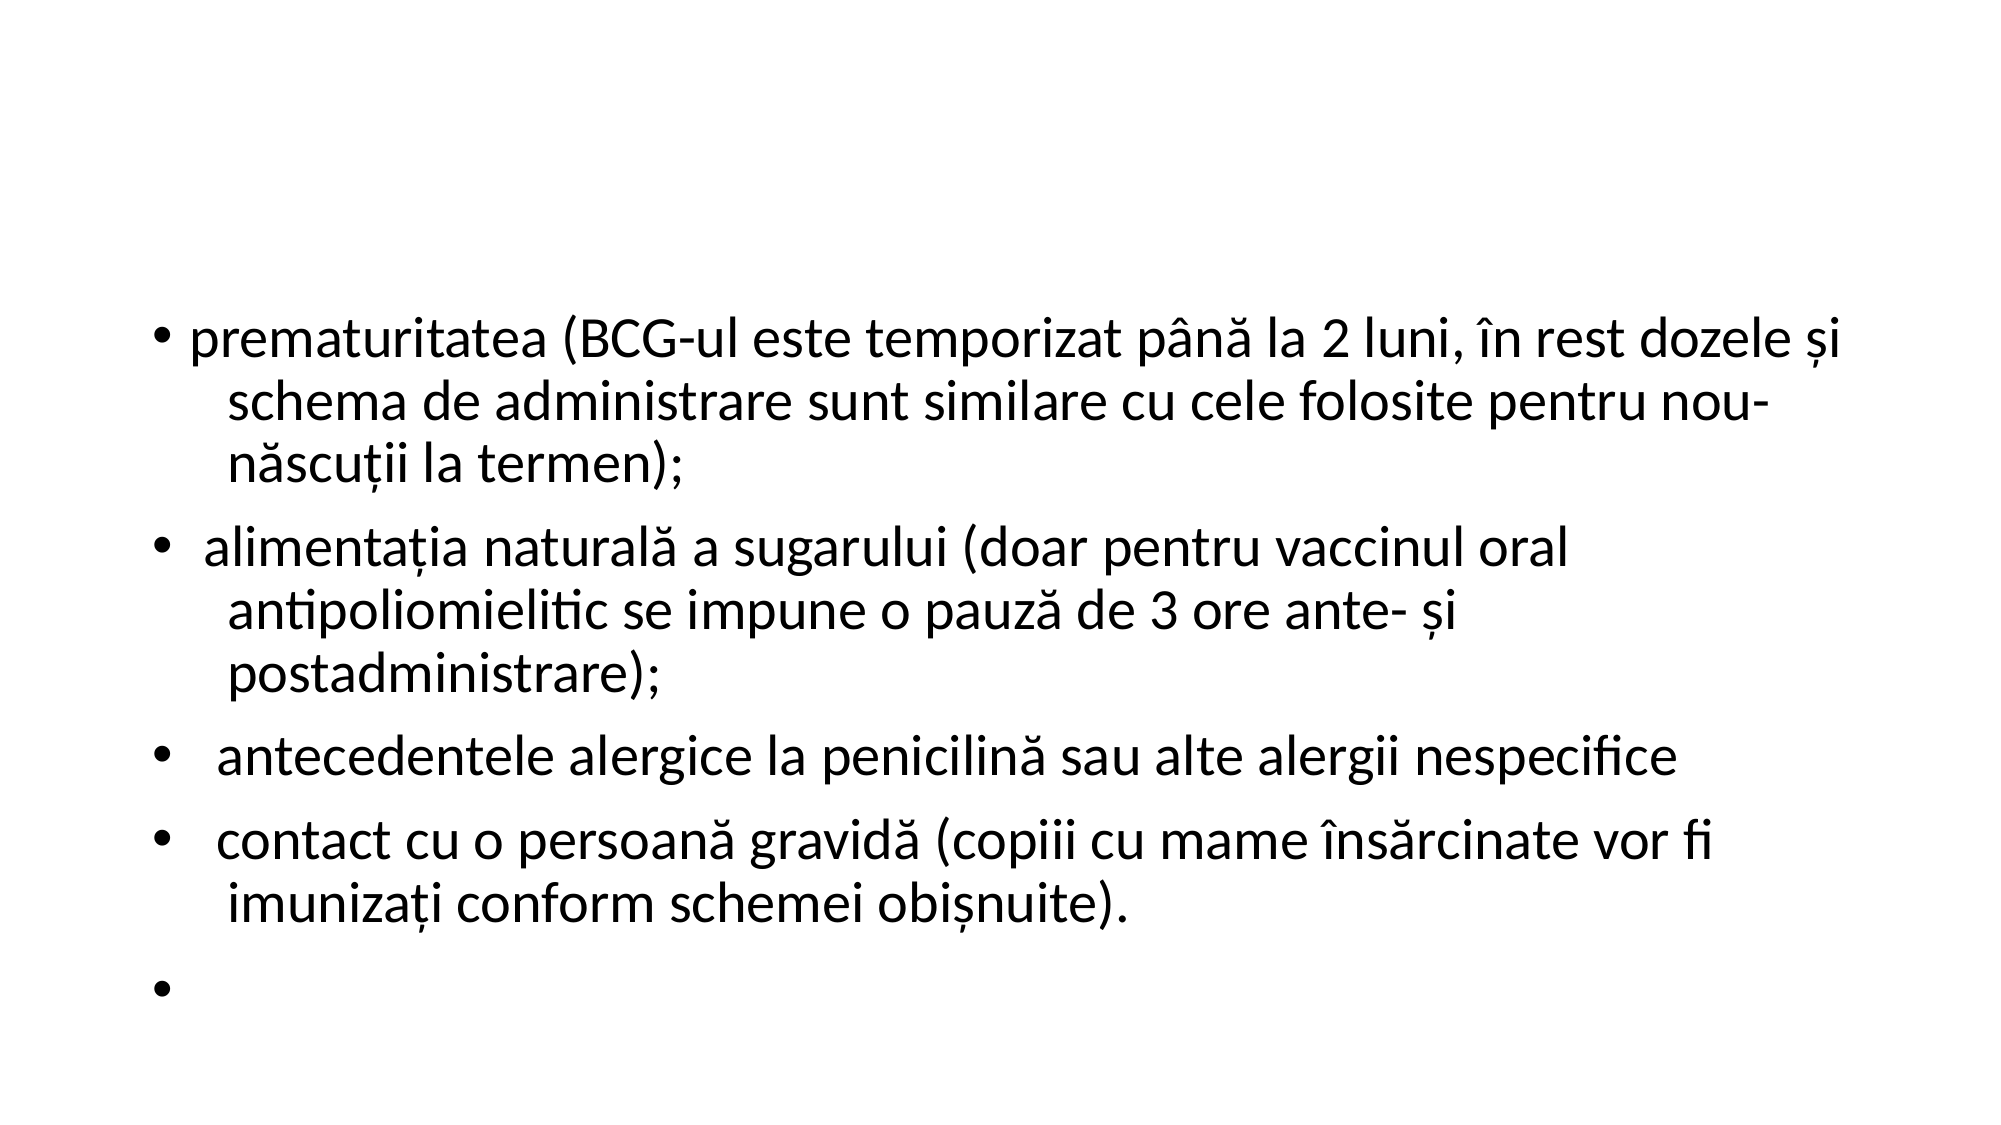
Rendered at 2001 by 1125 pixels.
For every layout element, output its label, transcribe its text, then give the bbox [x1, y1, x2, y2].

list prematuritatea (BCG-ul este temporizat până la 2 luni, în rest dozele şi schema de administrare sunt similare cu cele folosite pentru nou-născuţii la termen); alimentaţia naturală a sugarului (doar pentru vaccinul oral antipoliomielitic se impune o pauză de 3 ore ante- şi postadministrare); antecedentele alergice la penicilină sau alte alergii nespecifice contact cu o persoană gravidă (copiii cu mame însărcinate vor fi imunizaţi conform schemei obişnuite). [137, 299, 1863, 1014]
